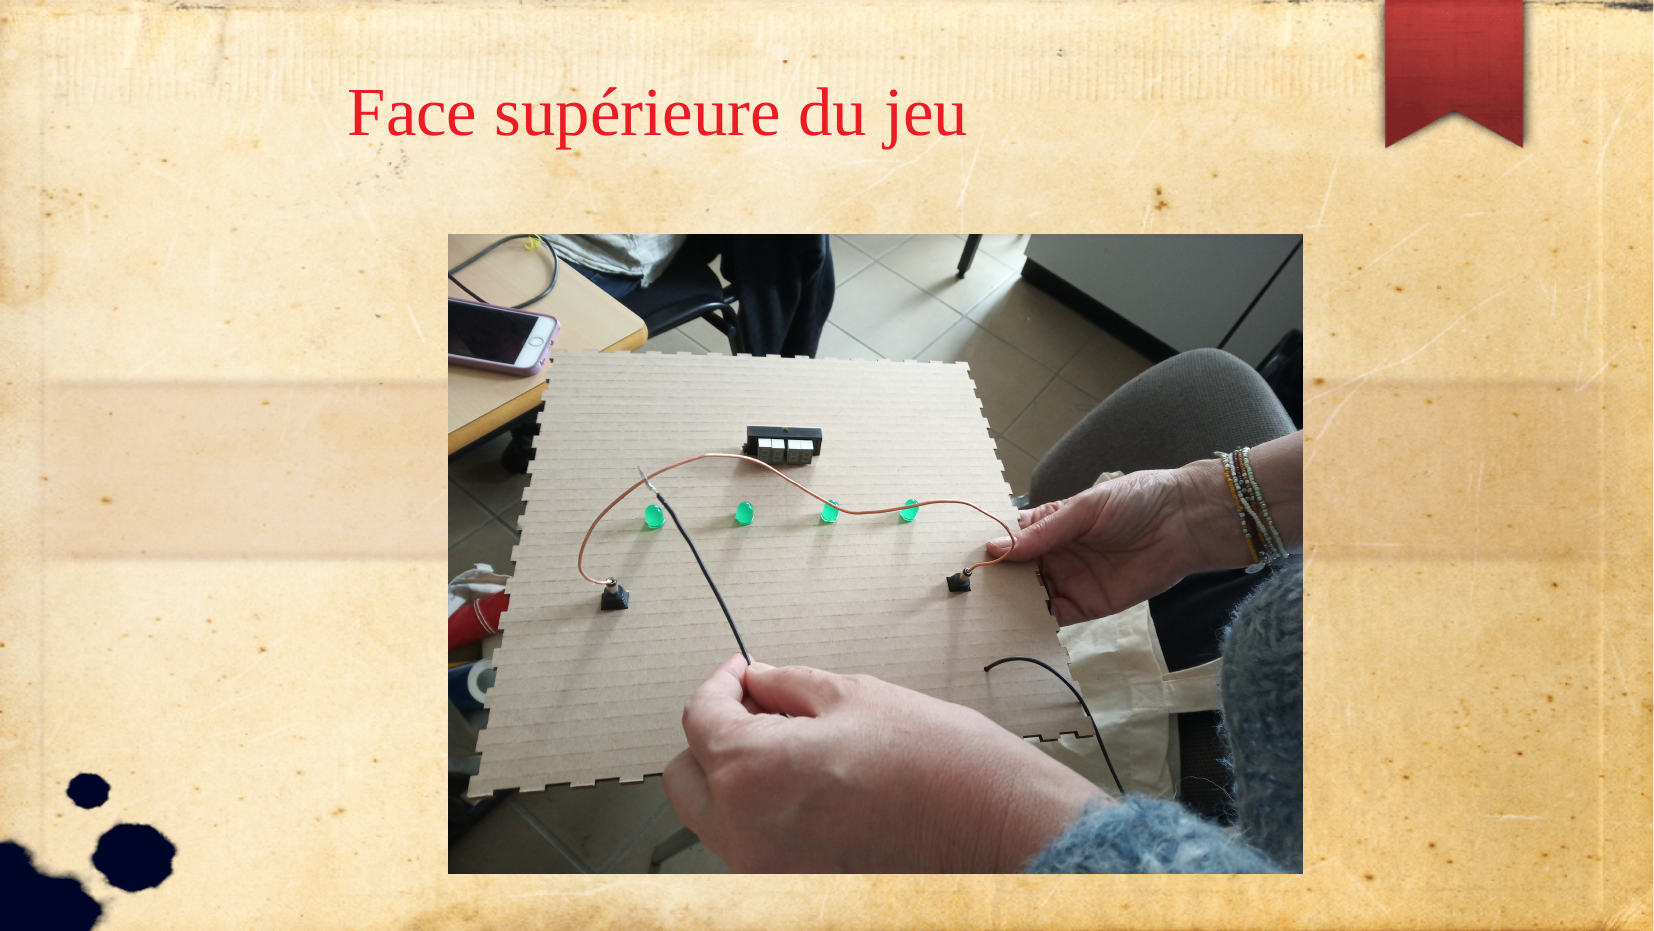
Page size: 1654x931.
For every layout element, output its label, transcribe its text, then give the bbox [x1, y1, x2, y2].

title Face supérieure du jeu [82, 35, 1235, 189]
picture [0, 0, 1654, 931]
